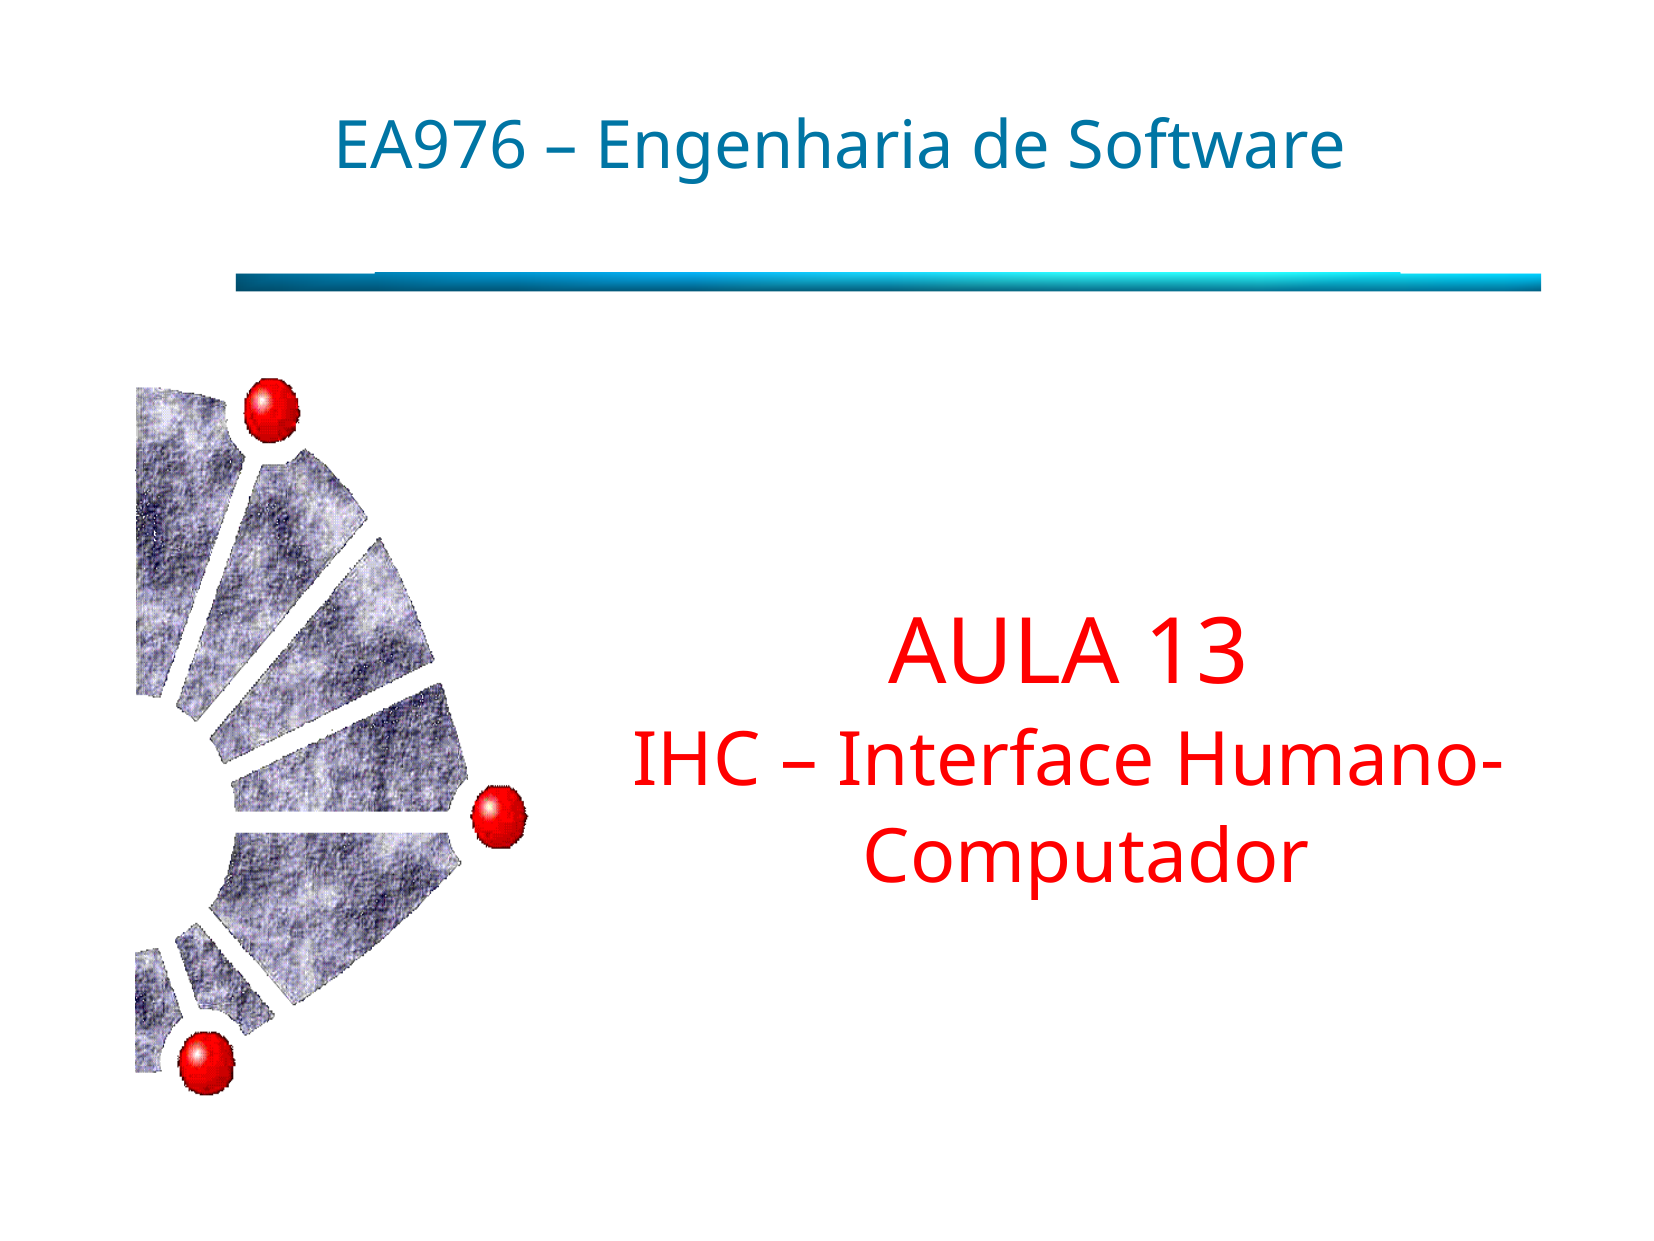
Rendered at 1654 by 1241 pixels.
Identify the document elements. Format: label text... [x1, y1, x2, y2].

chart [135, 324, 562, 1112]
picture [125, 272, 1654, 295]
subtitle AULA 13 IHC – Interface Humano-Computador [561, 308, 1541, 1182]
title EA976 – Engenharia de Software [61, 35, 1620, 250]
